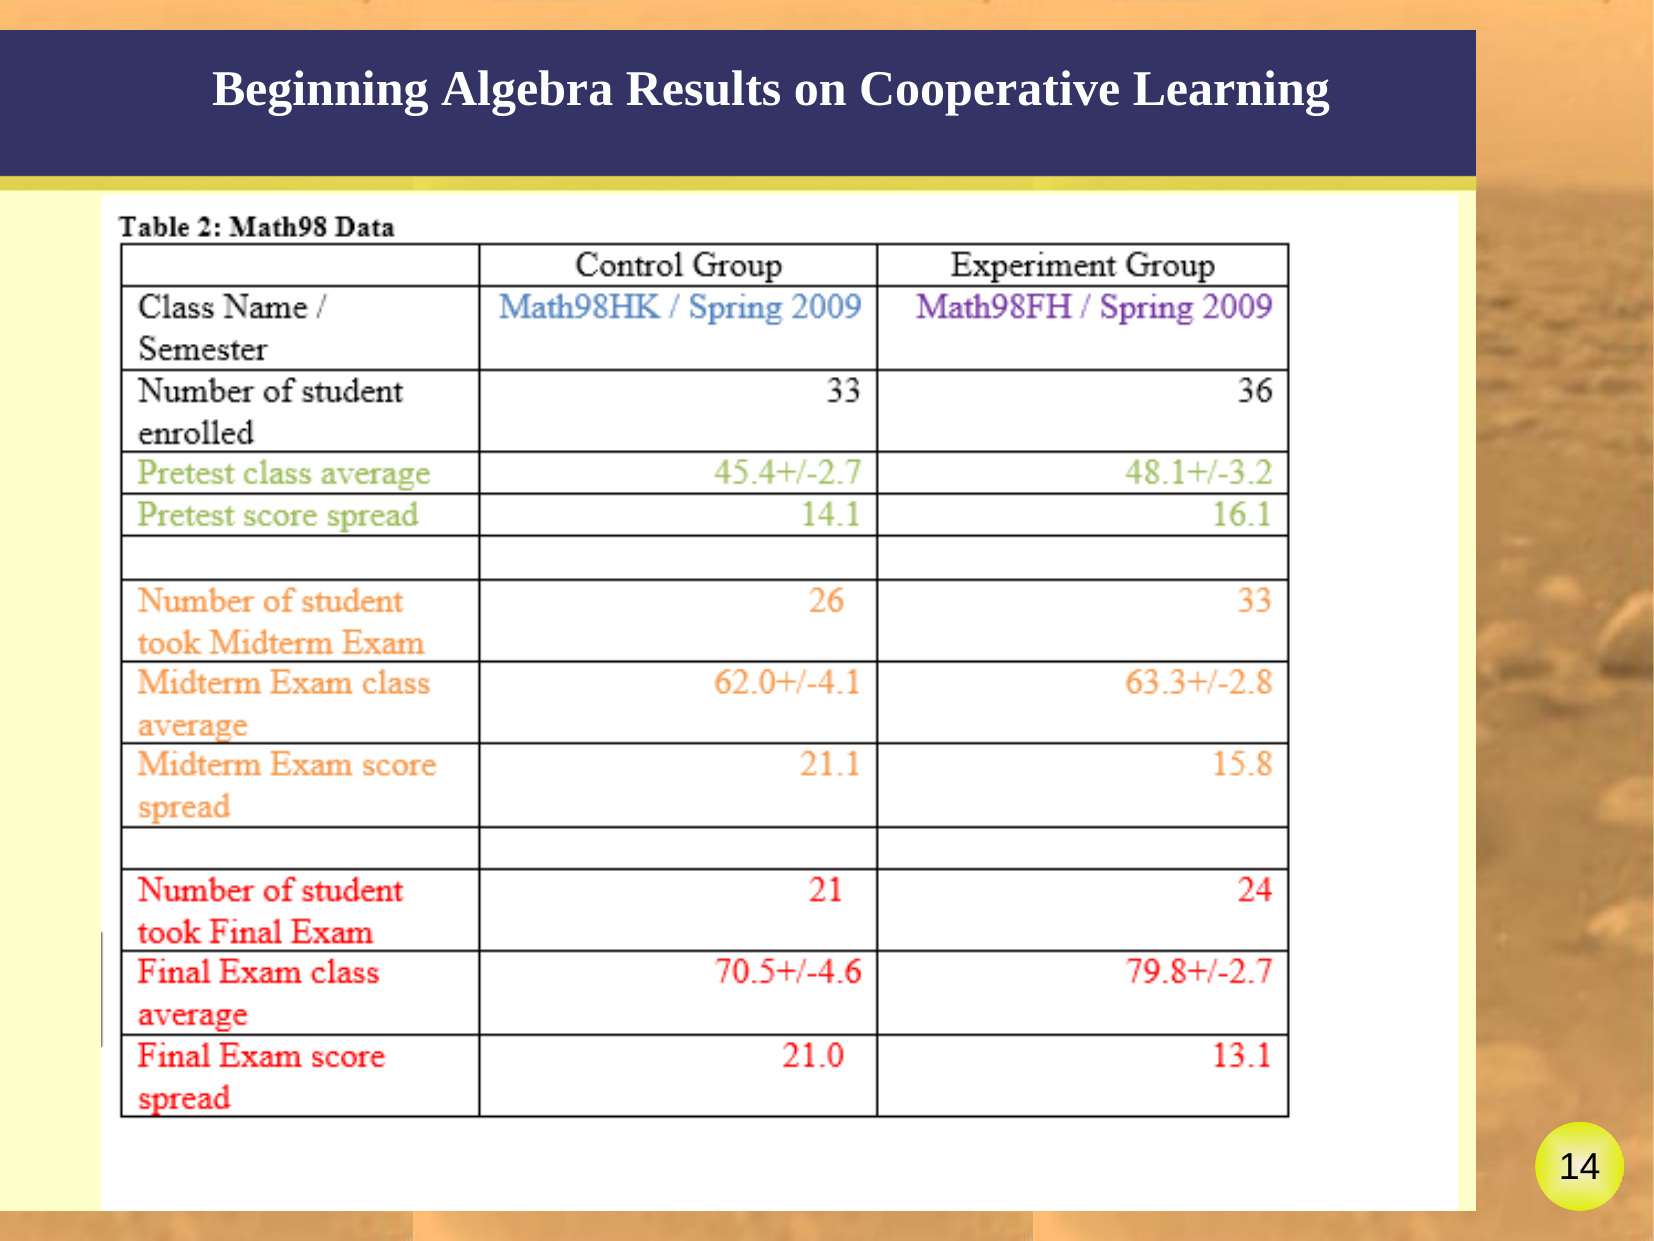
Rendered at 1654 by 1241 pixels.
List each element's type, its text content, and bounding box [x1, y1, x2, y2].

picture [101, 195, 1458, 1211]
text_box Beginning Algebra Results on Cooperative Learning [52, 48, 1491, 123]
